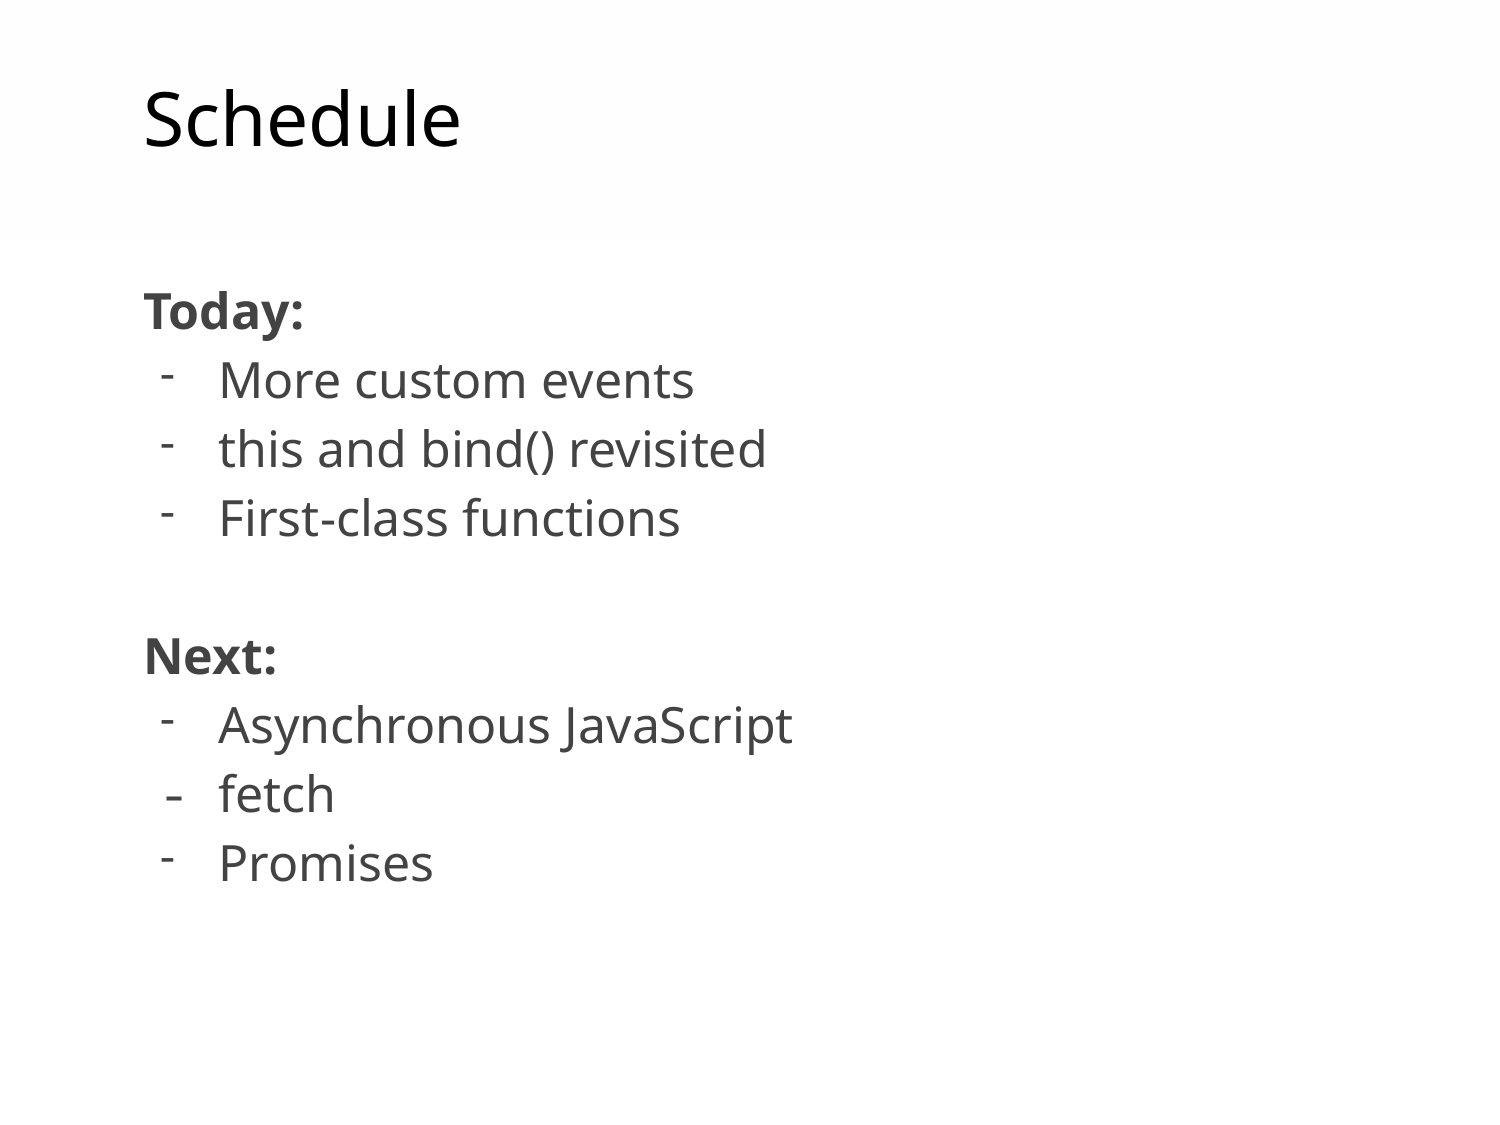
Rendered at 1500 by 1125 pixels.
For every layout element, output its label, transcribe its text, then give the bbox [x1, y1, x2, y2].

title Schedule [128, 56, 1372, 183]
list Today: More custom events this and bind() revisited First-class functions Next: Asynchronous JavaScript fetch Promises [128, 255, 1372, 1004]
